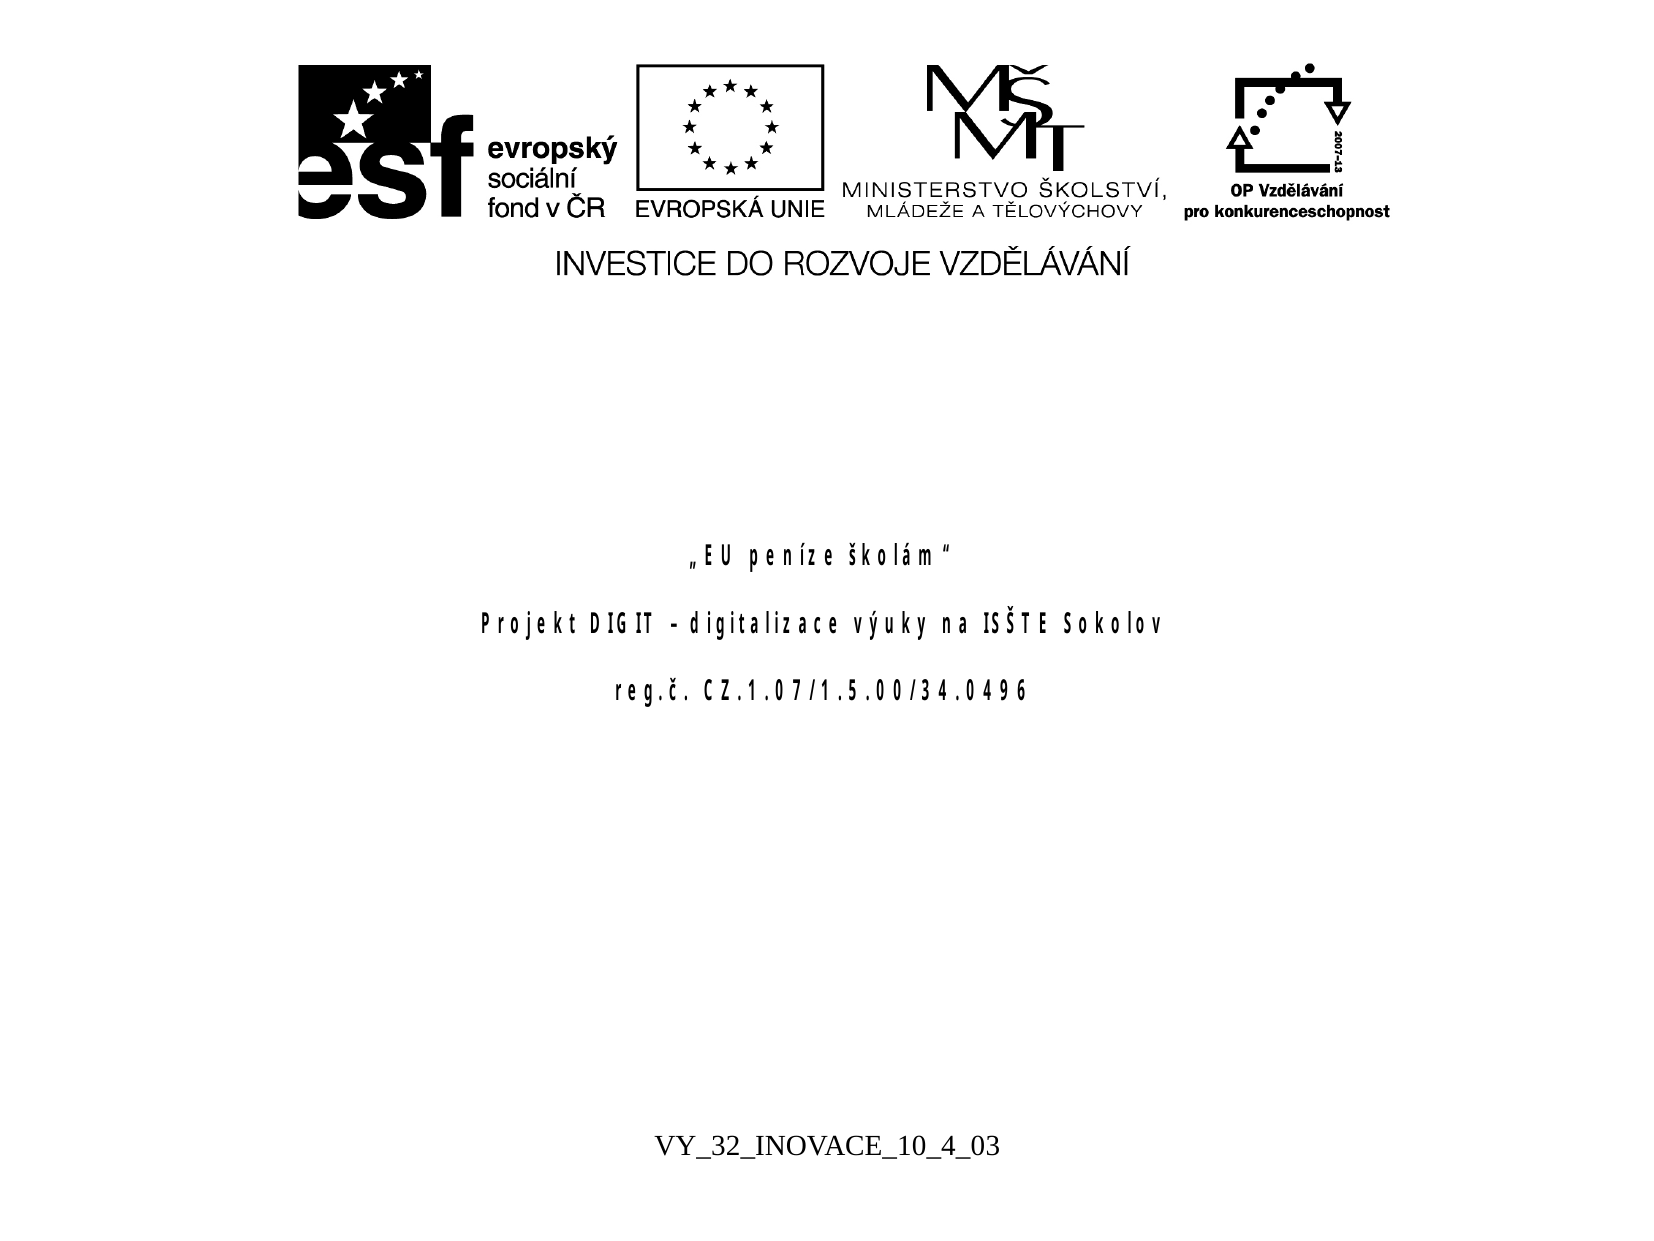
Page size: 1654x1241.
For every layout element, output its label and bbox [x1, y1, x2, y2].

picture [354, 539, 1300, 709]
picture [265, 43, 1423, 296]
